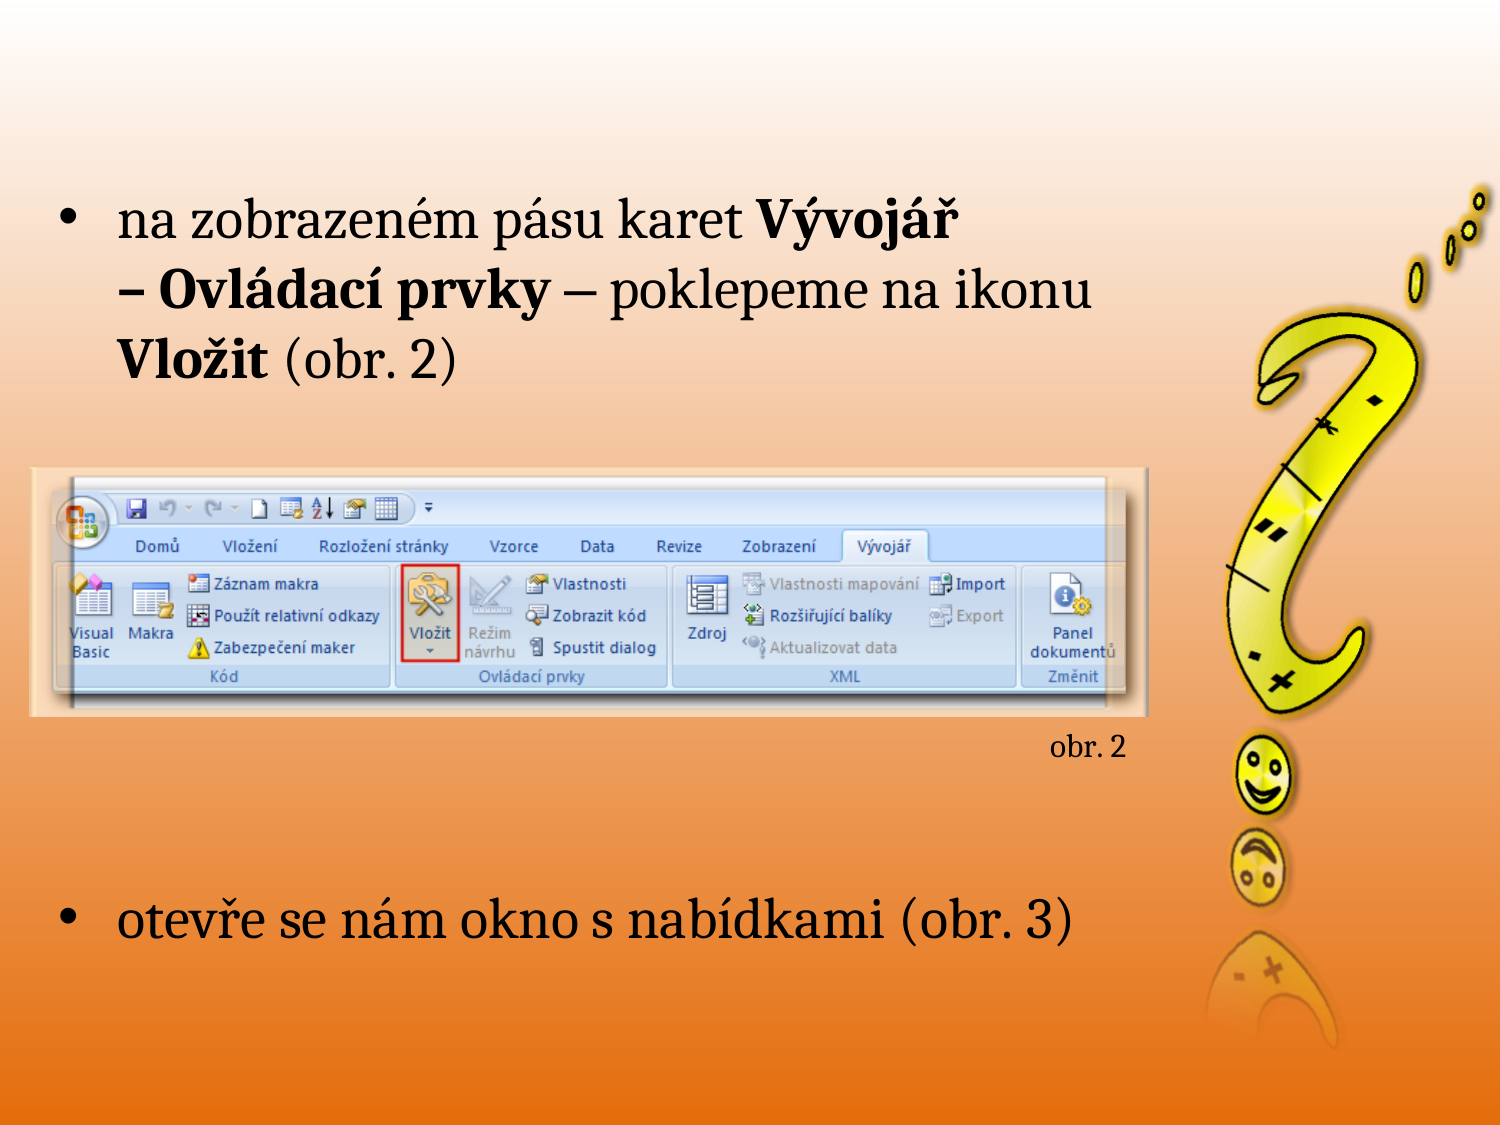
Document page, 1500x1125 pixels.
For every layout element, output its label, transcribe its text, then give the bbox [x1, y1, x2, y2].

picture [29, 467, 1149, 717]
text_box na zobrazeném pásu karet Vývojář – Ovládací prvky – poklepeme na ikonu Vložit (obr. 2) otevře se nám okno s nabídkami (obr. 3) [0, 172, 1223, 958]
text_box obr. 2 [1035, 716, 1142, 772]
picture [1171, 160, 1500, 1125]
